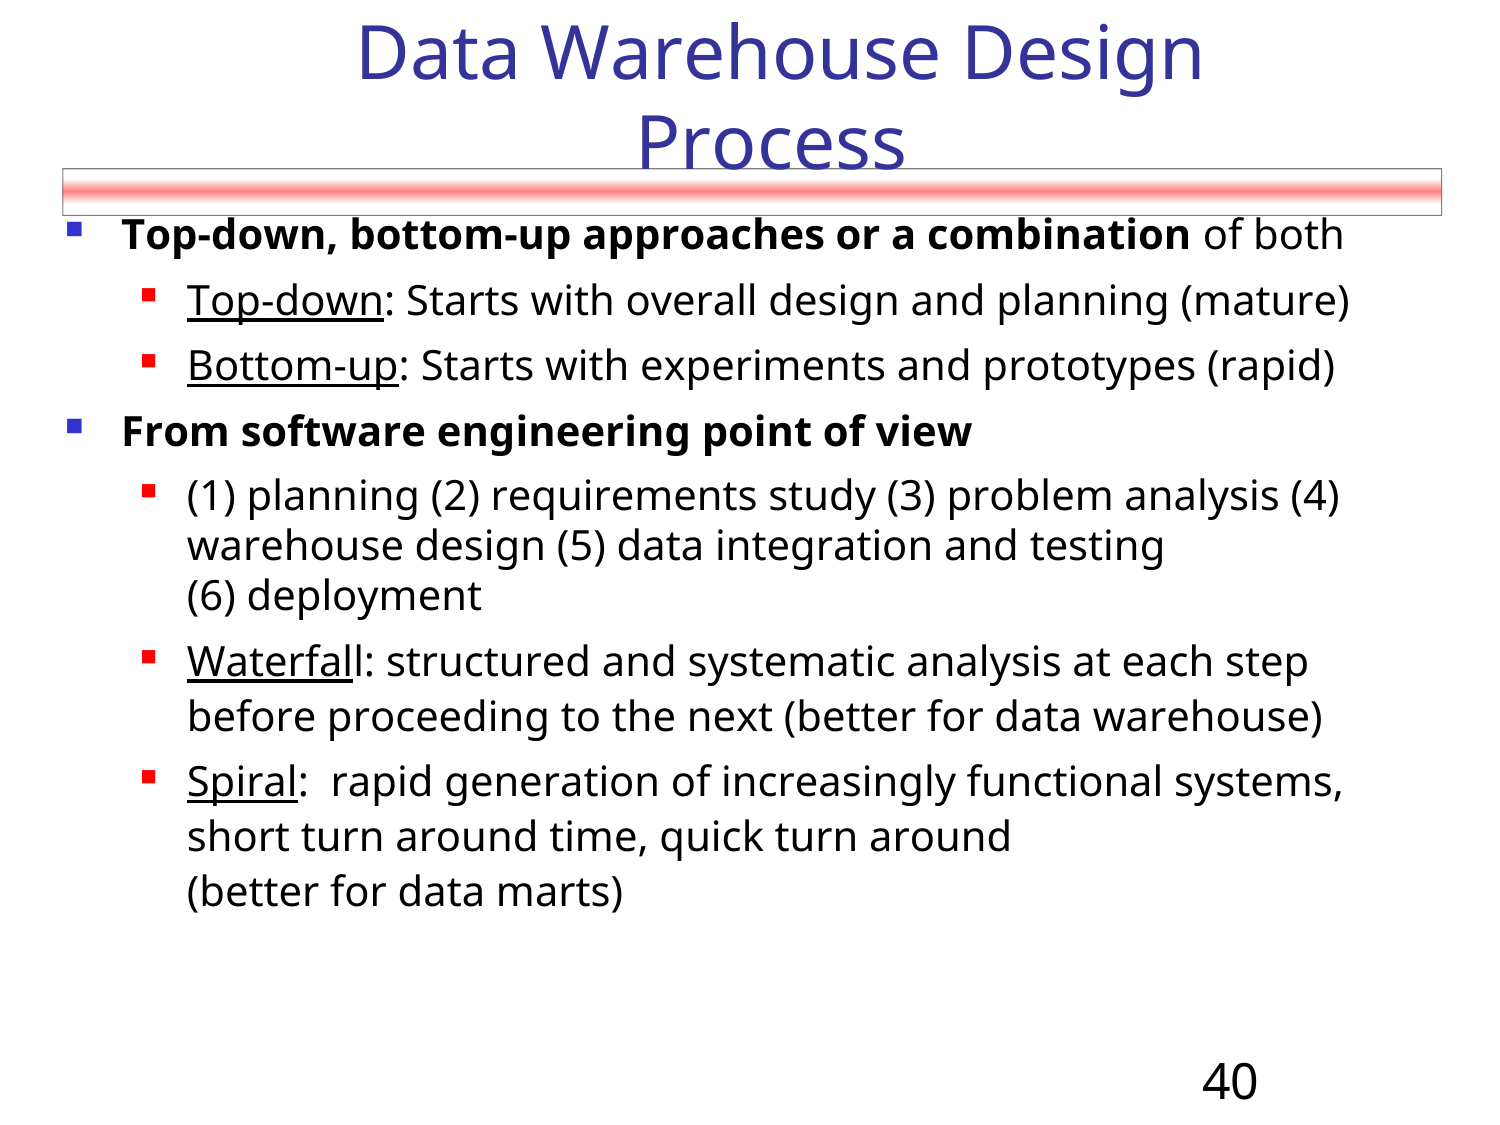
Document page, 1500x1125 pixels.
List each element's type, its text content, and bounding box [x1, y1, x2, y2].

text_box <number> [1187, 1050, 1500, 1125]
list Top-down, bottom-up approaches or a combination of both Top-down: Starts with overall design and planning (mature) Bottom-up: Starts with experiments and prototypes (rapid) From software engineering point of view (1) planning (2) requirements study (3) problem analysis (4) warehouse design (5) data integration and testing (6) deployment Waterfall: structured and systematic analysis at each step before proceeding to the next (better for data warehouse) Spiral: rapid generation of increasingly functional systems, short turn around time, quick turn around (better for data marts) [49, 195, 1438, 1046]
title Data Warehouse Design Process [199, 0, 1363, 192]
